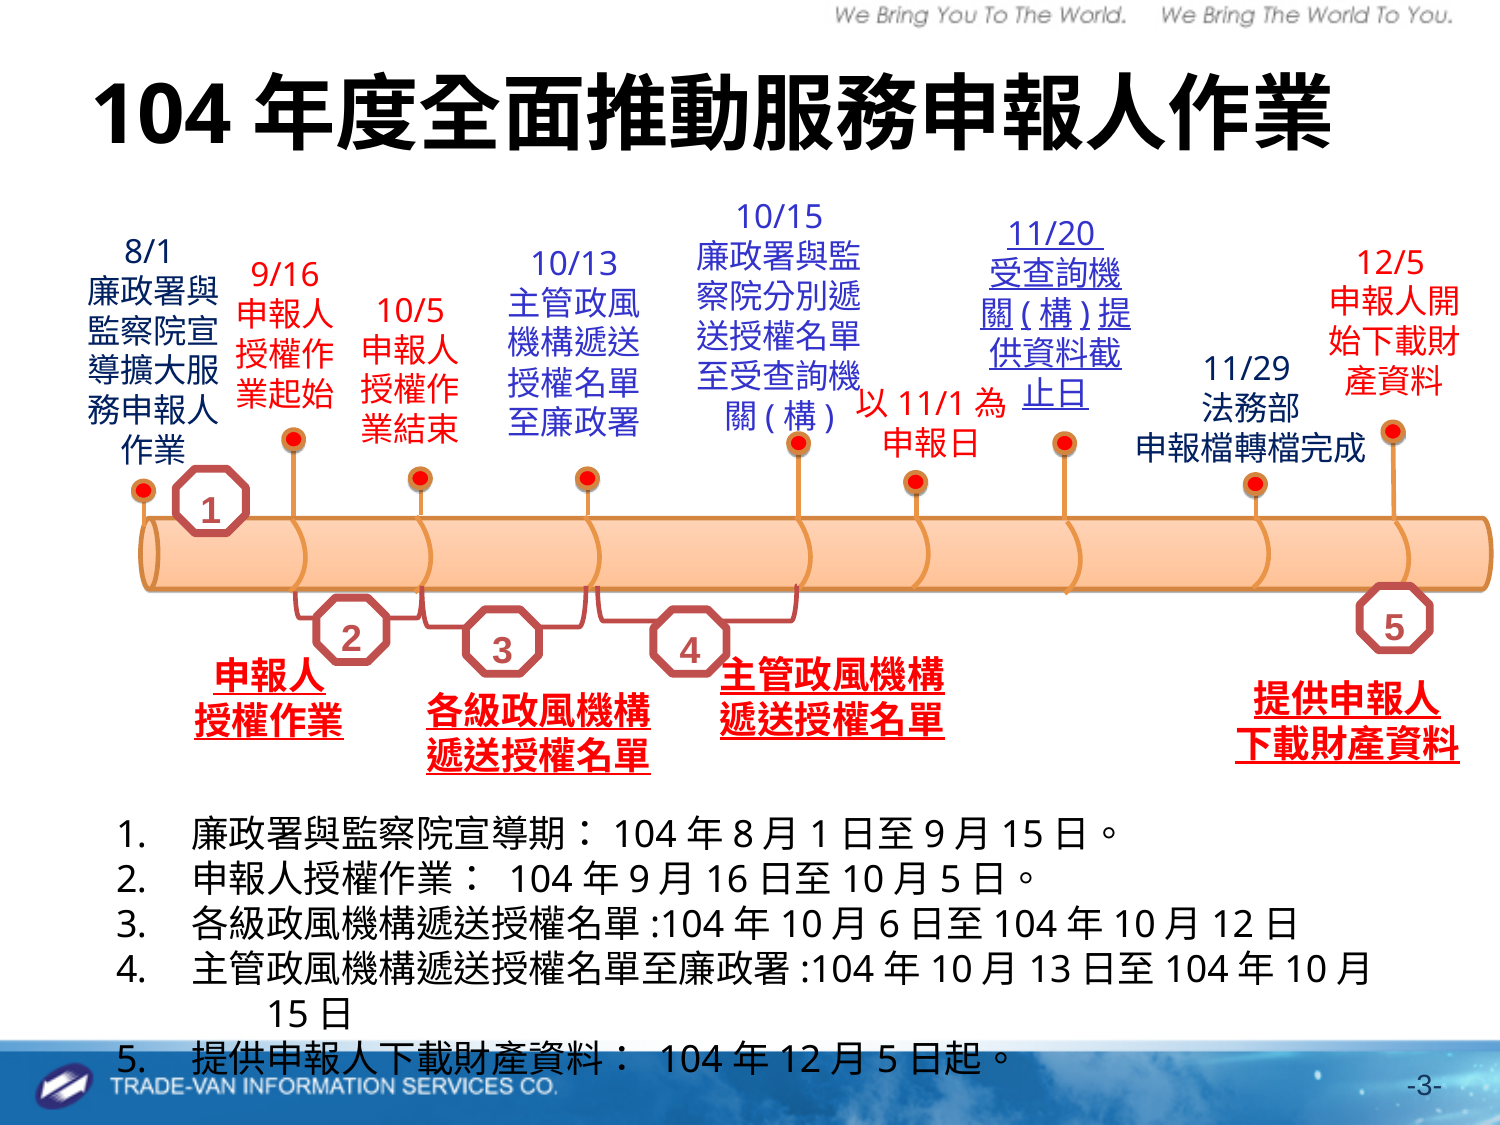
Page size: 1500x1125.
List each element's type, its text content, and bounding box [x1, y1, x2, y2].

text_box [915, 518, 1266, 590]
text_box 2 [316, 597, 387, 662]
text_box [577, 468, 598, 488]
text_box [1397, 518, 1492, 590]
text_box [295, 518, 428, 590]
text_box [1256, 518, 1406, 590]
text_box 12/5 申報人開始下載財產資料 [1312, 233, 1477, 411]
text_box [283, 429, 304, 449]
text_box 以11/1為 申報日 [808, 375, 1055, 472]
text_box 5 [1359, 585, 1430, 651]
text_box 10/15 廉政署與監察院分別遞送授權名單至受查詢機關(構) [679, 187, 879, 446]
text_box -- [1349, 1053, 1500, 1114]
title 104年度全面推動服務申報人作業 [75, 45, 1426, 176]
text_box 3 [465, 609, 540, 674]
text_box 提供申報人 下載財產資料 [1195, 667, 1500, 774]
text_box [905, 472, 926, 492]
text_box [133, 481, 154, 501]
text_box 廉政署與監察院宣導期：104年8月1日至9月15日。 申報人授權作業： 104年9月16日至10月5日。 各級政風機構遞送授權名單:104年10月6日至104年10月12日 主管政風機構遞送授權名單至廉政署:104年10月13日至104年10月15日 提供申報人下載財產資料： 104年12月5日起。 [101, 802, 1429, 1087]
text_box [801, 518, 925, 590]
text_box 1 [175, 468, 246, 534]
text_box [590, 518, 808, 590]
text_box [789, 446, 809, 453]
text_box 11/20 受查詢機關(構)提供資料截止日 [963, 204, 1149, 422]
text_box 8/1 廉政署與監察院宣導擴大服務申報人作業 [59, 222, 249, 480]
text_box [1055, 433, 1075, 453]
text_box 10/13 主管政風機構遞送授權名單至廉政署 [492, 234, 657, 452]
text_box 申報人 授權作業 [152, 644, 387, 751]
text_box 4 [653, 609, 727, 674]
text_box 10/5 申報人 授權作業結束 [339, 281, 481, 459]
text_box [1245, 477, 1266, 494]
text_box [421, 518, 597, 590]
text_box 主管政風機構遞送授權名單 [691, 643, 973, 751]
text_box [410, 468, 431, 488]
text_box [140, 518, 303, 590]
text_box [1395, 422, 1403, 441]
text_box 各級政風機構 遞送授權名單 [386, 679, 692, 786]
text_box 9/16 申報人 授權作業起始 [249, 246, 360, 423]
text_box 11/29 法務部 申報檔轉檔完成 [1107, 339, 1395, 477]
